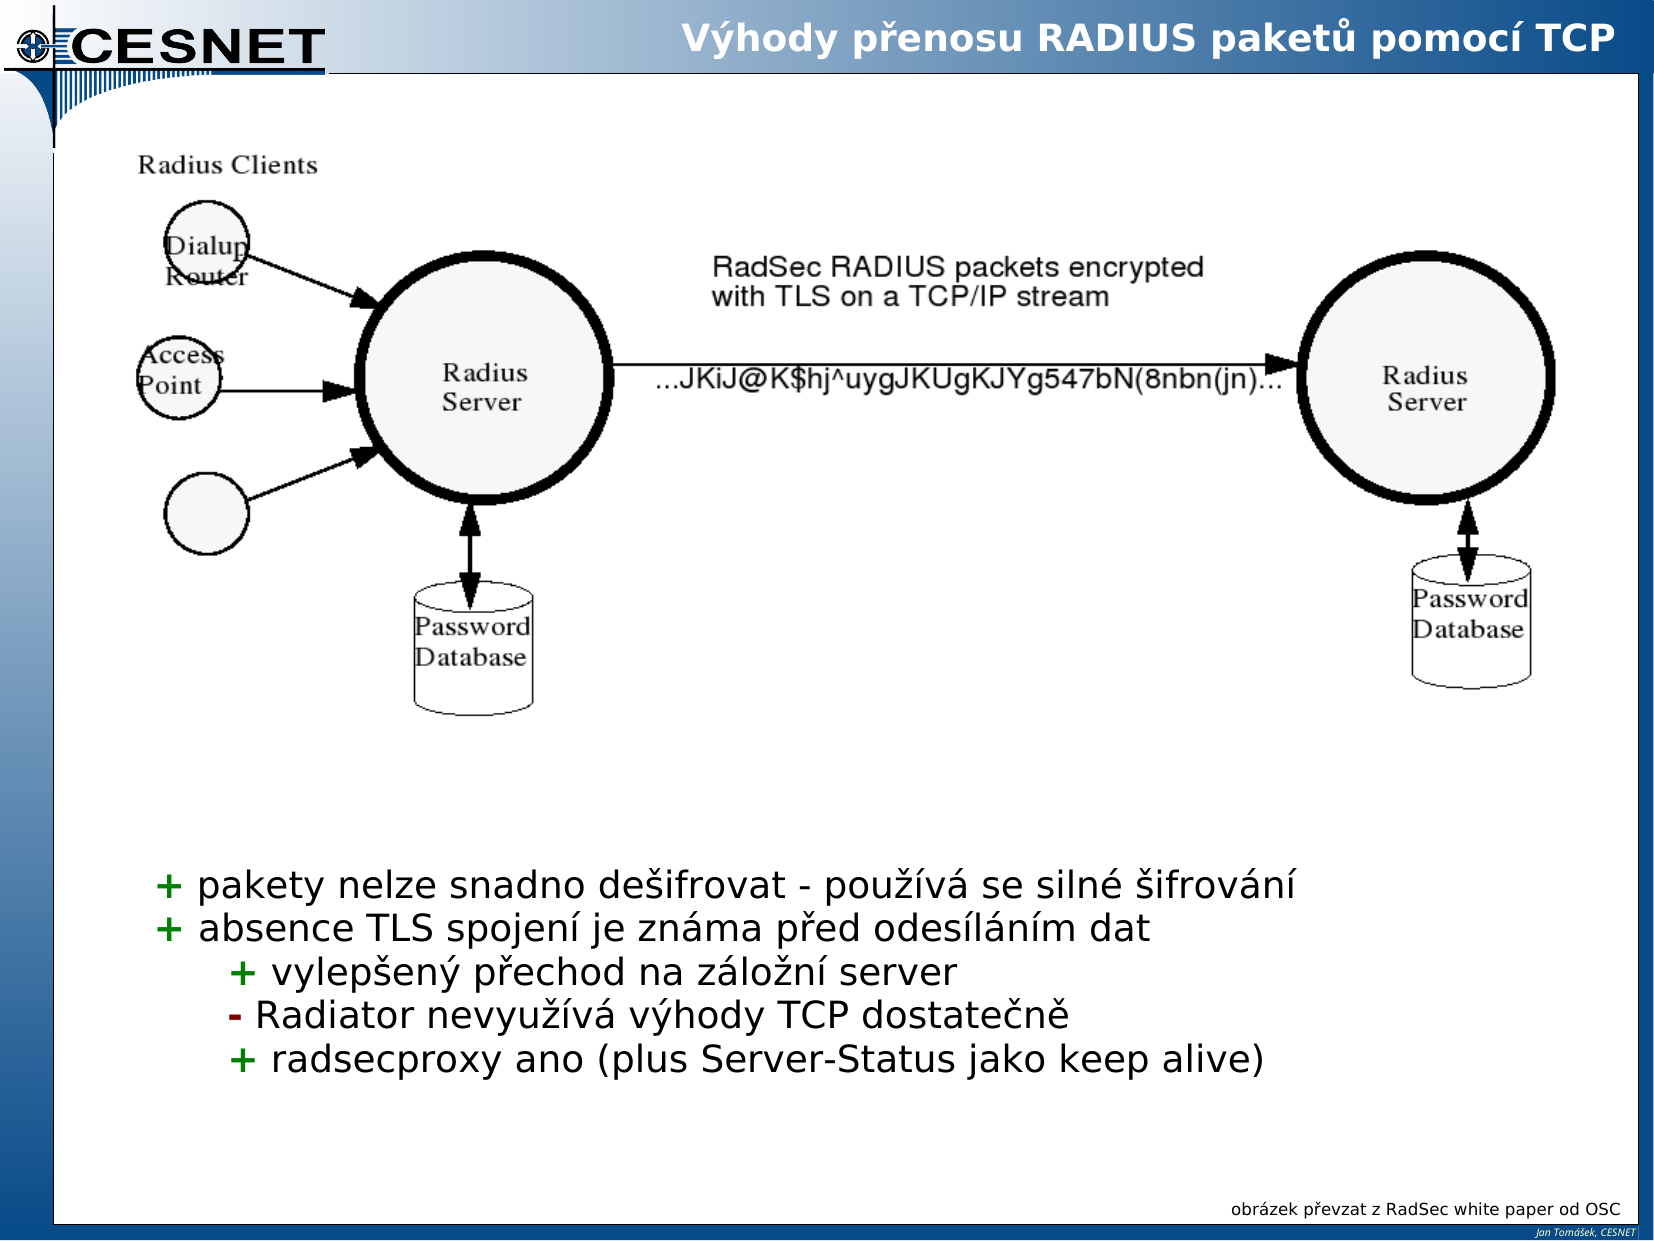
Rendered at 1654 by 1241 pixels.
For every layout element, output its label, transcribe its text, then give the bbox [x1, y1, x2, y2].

text_box [0, 0, 1654, 1241]
picture [4, 5, 1597, 751]
text_box Jan Tomášek, CESNET [1328, 1224, 1651, 1241]
text_box + pakety nelze snadno dešifrovat - používá se silné šifrování + absence TLS spojení je známa před odesíláním dat + vylepšený přechod na záložní server - Radiator nevyužívá výhody TCP dostatečně + radsecproxy ano (plus Server-Status jako keep alive) [138, 856, 1313, 1128]
text_box obrázek převzat z RadSec white paper od OSC [1216, 1192, 1637, 1228]
text_box Výhody přenosu RADIUS paketů pomocí TCP [352, 9, 1632, 68]
